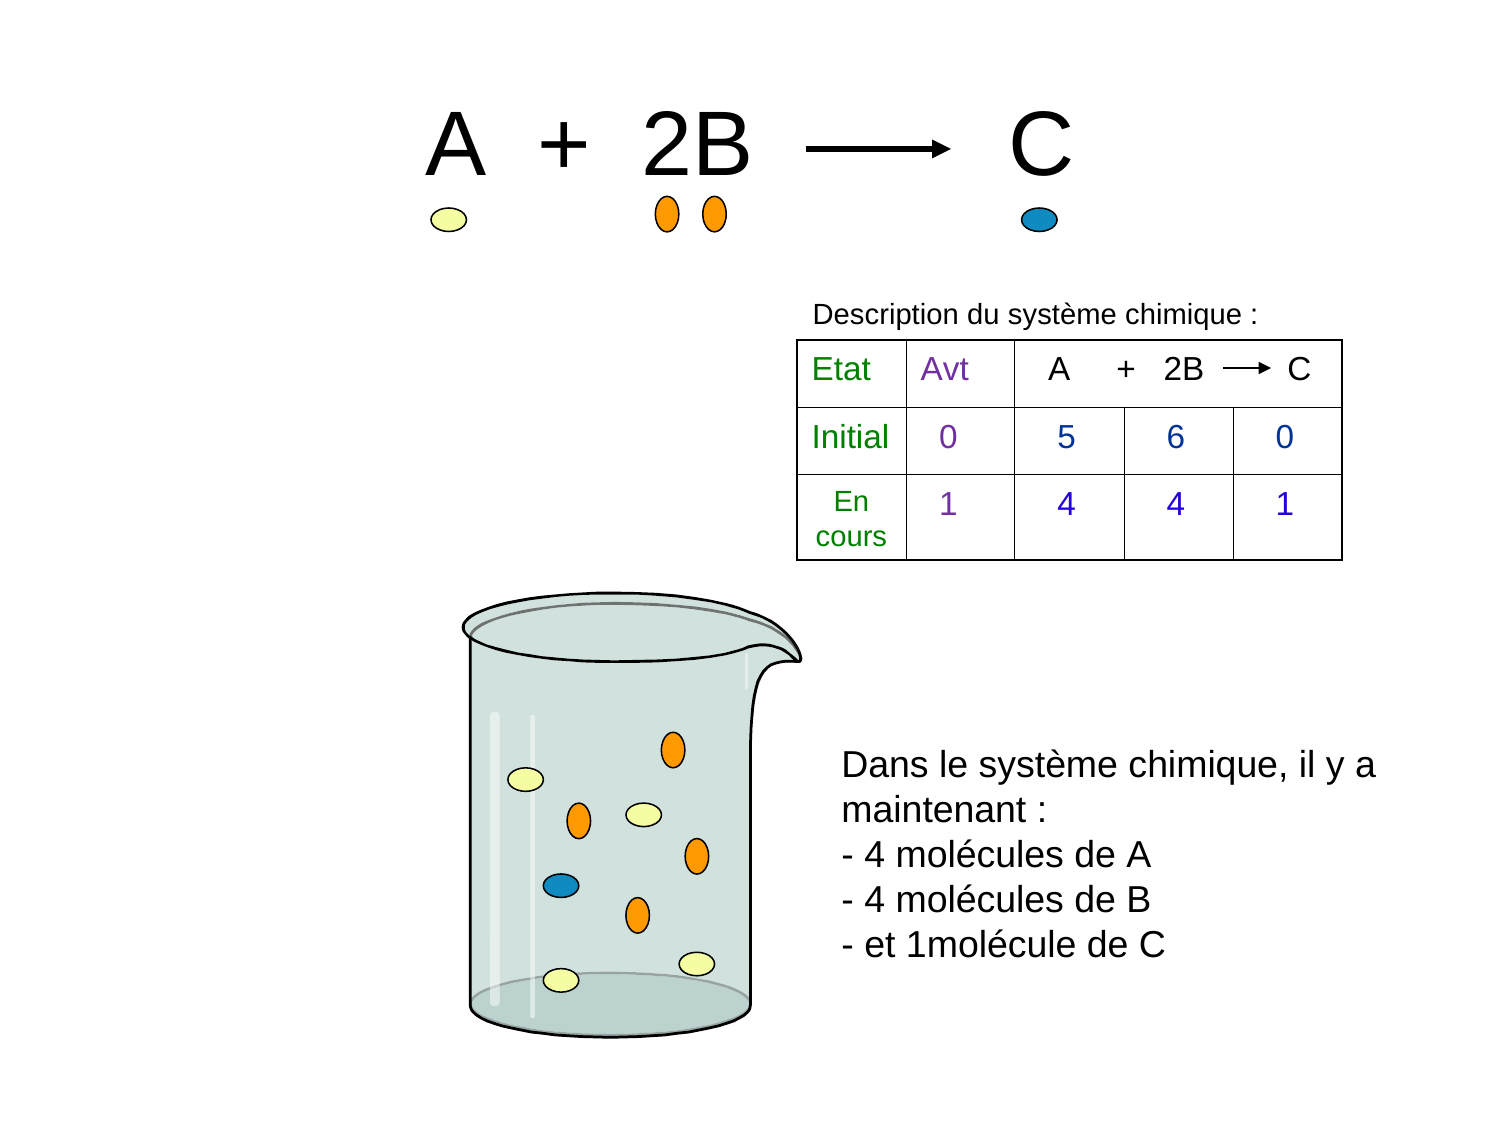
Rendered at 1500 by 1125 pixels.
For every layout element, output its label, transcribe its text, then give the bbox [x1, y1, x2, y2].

text_box Description du système chimique : [798, 287, 1314, 339]
picture [460, 590, 804, 1040]
text_box [655, 196, 679, 232]
table_cell 4 [1125, 475, 1233, 559]
text_box [625, 803, 662, 827]
text_box [1021, 207, 1058, 232]
table_cell Initial [798, 408, 906, 474]
table_header A + 2B C [1015, 341, 1341, 407]
text_box [661, 732, 685, 768]
table_cell 5 [1015, 408, 1124, 474]
table_cell 1 [907, 475, 1014, 559]
table_cell 6 [1125, 408, 1233, 474]
text_box [679, 952, 715, 976]
text_box [685, 838, 709, 875]
text_box [567, 803, 591, 839]
text_box [543, 873, 579, 898]
text_box [625, 897, 650, 934]
text_box [507, 767, 544, 792]
table_cell 0 [907, 408, 1014, 474]
table_cell 1 [1234, 475, 1341, 559]
text_box [430, 207, 467, 232]
text_box Dans le système chimique, il y a maintenant : - 4 molécules de A - 4 molécules de B - et 1molécule de C [826, 732, 1406, 1018]
table_cell 4 [1015, 475, 1124, 559]
table_cell 0 [1234, 408, 1341, 474]
text_box [702, 196, 727, 232]
table_header Avt [907, 341, 1014, 407]
text_box [543, 968, 579, 993]
table_header Etat [798, 341, 906, 407]
title A + 2B C [75, 45, 1426, 233]
table_cell En cours [798, 475, 906, 559]
